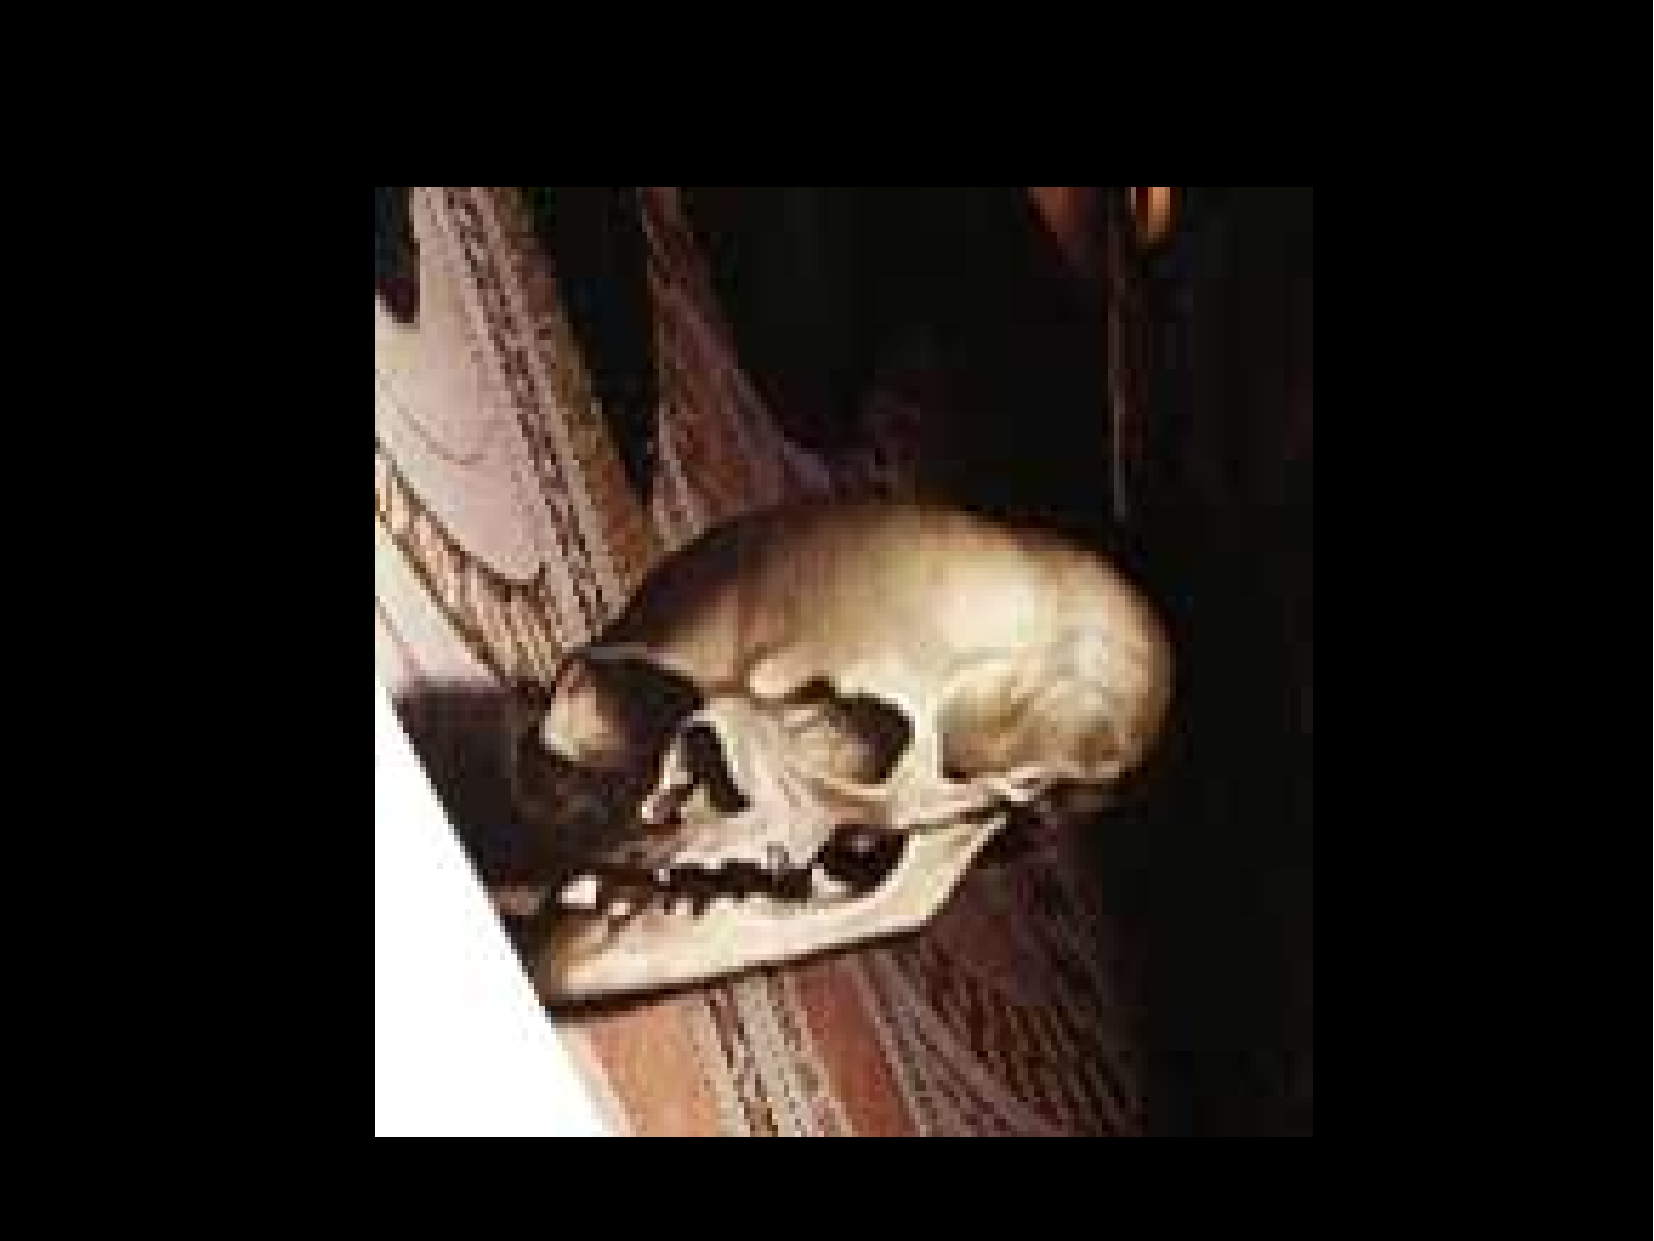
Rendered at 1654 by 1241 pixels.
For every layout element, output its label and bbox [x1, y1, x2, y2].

picture [375, 187, 1313, 1137]
